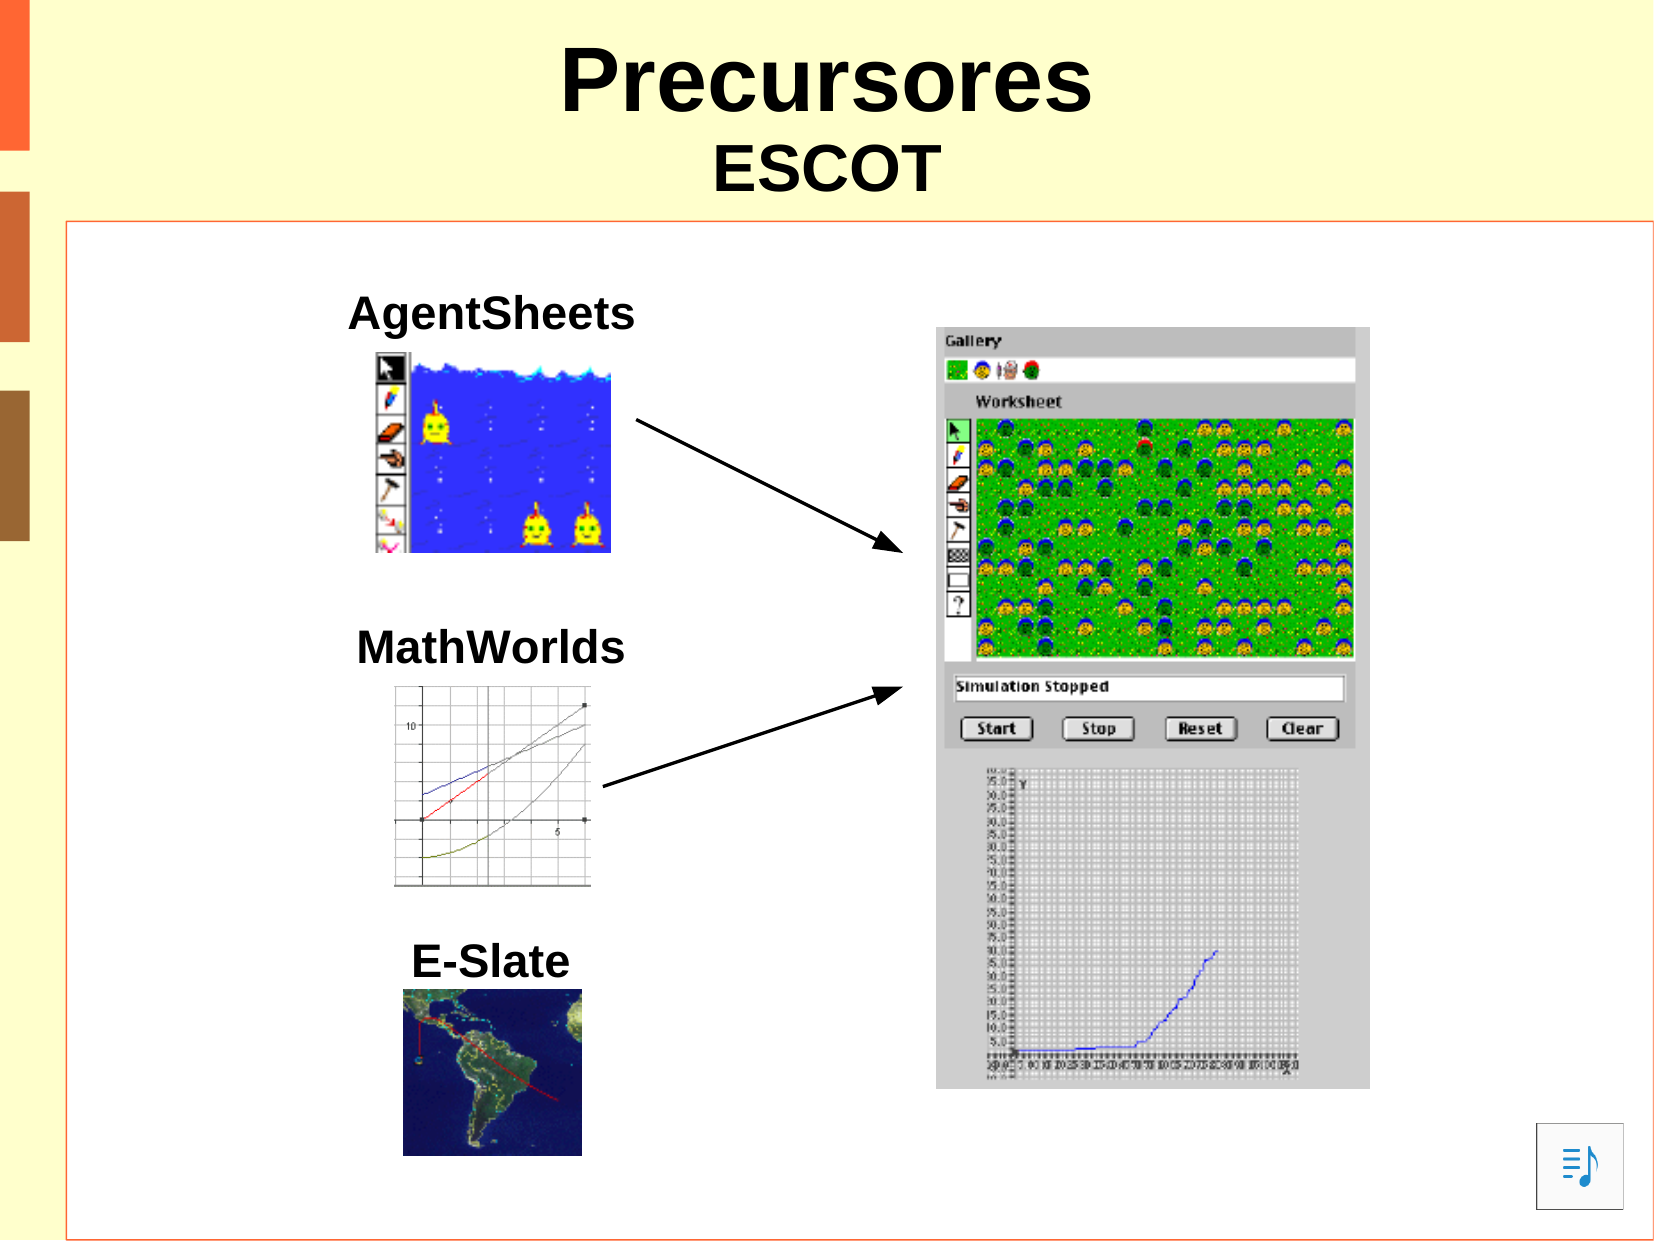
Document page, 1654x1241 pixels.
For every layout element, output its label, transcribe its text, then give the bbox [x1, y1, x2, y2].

title Precursores ESCOT [121, 14, 1534, 221]
text_box [1535, 1122, 1625, 1211]
picture [347, 286, 1370, 1156]
